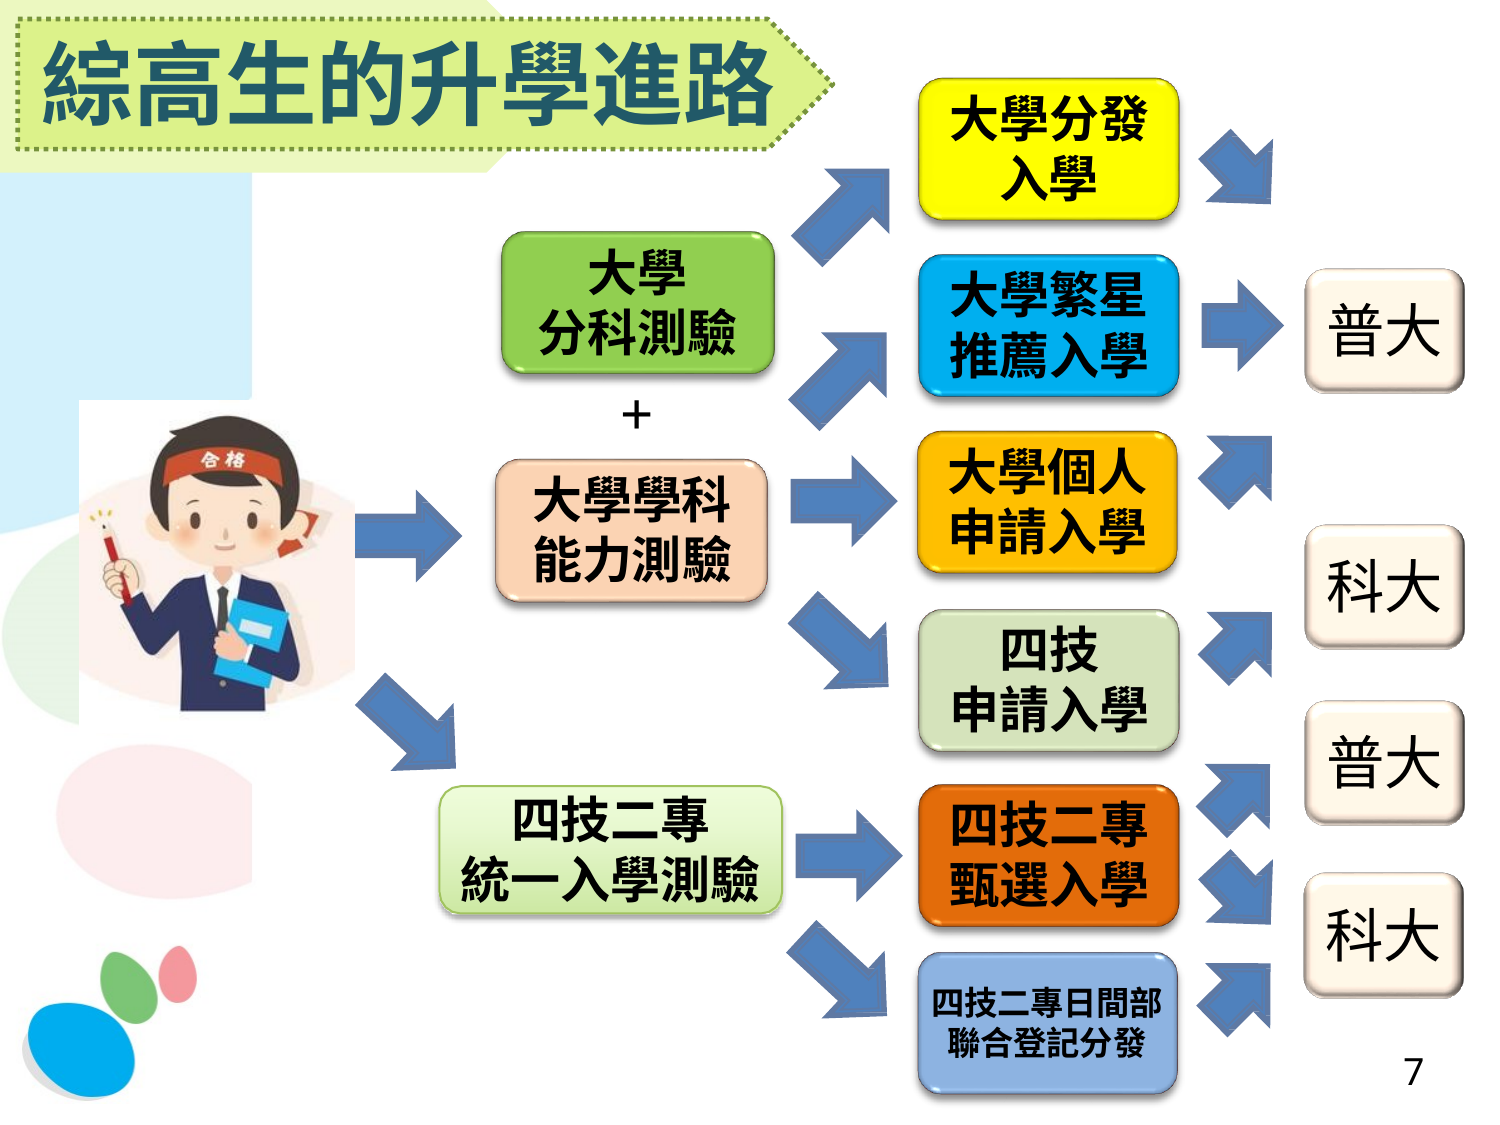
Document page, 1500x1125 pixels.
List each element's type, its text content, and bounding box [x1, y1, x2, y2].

text_box [786, 920, 888, 1019]
text_box [778, 34, 831, 137]
text_box 科大 [1323, 897, 1445, 972]
text_box 科大 [1324, 548, 1446, 623]
picture [1304, 268, 1465, 394]
text_box [17, 19, 777, 150]
text_box 大學 分科測驗 + 大學學科 能力測驗 [529, 239, 741, 592]
text_box [355, 489, 463, 583]
title 綜高生的升學進路 [39, 24, 778, 139]
text_box [1195, 763, 1271, 839]
text_box [795, 809, 903, 903]
picture [484, 450, 778, 638]
picture [1303, 873, 1464, 999]
text_box 普大 [1324, 724, 1446, 799]
text_box 大學分發 入學 [947, 85, 1152, 210]
picture [79, 400, 355, 733]
text_box [1201, 279, 1285, 372]
picture [422, 772, 799, 955]
text_box 大學繁星 推薦入學 大學個人 申請入學 四技 申請入學 四技二專 甄選入學 [945, 261, 1152, 917]
text_box [787, 590, 889, 690]
text_box [1197, 611, 1272, 687]
picture [1304, 700, 1465, 826]
text_box [790, 168, 890, 268]
text_box [354, 672, 456, 771]
text_box [1198, 128, 1274, 205]
picture [900, 69, 1195, 1111]
text_box 7 [1396, 1055, 1451, 1102]
text_box [1197, 435, 1272, 510]
text_box [788, 332, 887, 432]
text_box [1196, 963, 1271, 1038]
picture [1304, 524, 1465, 650]
text_box [1198, 849, 1273, 925]
text_box 四技二專日間部 聯合登記分發 [928, 980, 1167, 1065]
picture [490, 222, 785, 410]
text_box [790, 454, 898, 548]
text_box 普大 [1324, 292, 1446, 367]
text_box 四技二專 統一入學測驗 [458, 786, 763, 911]
